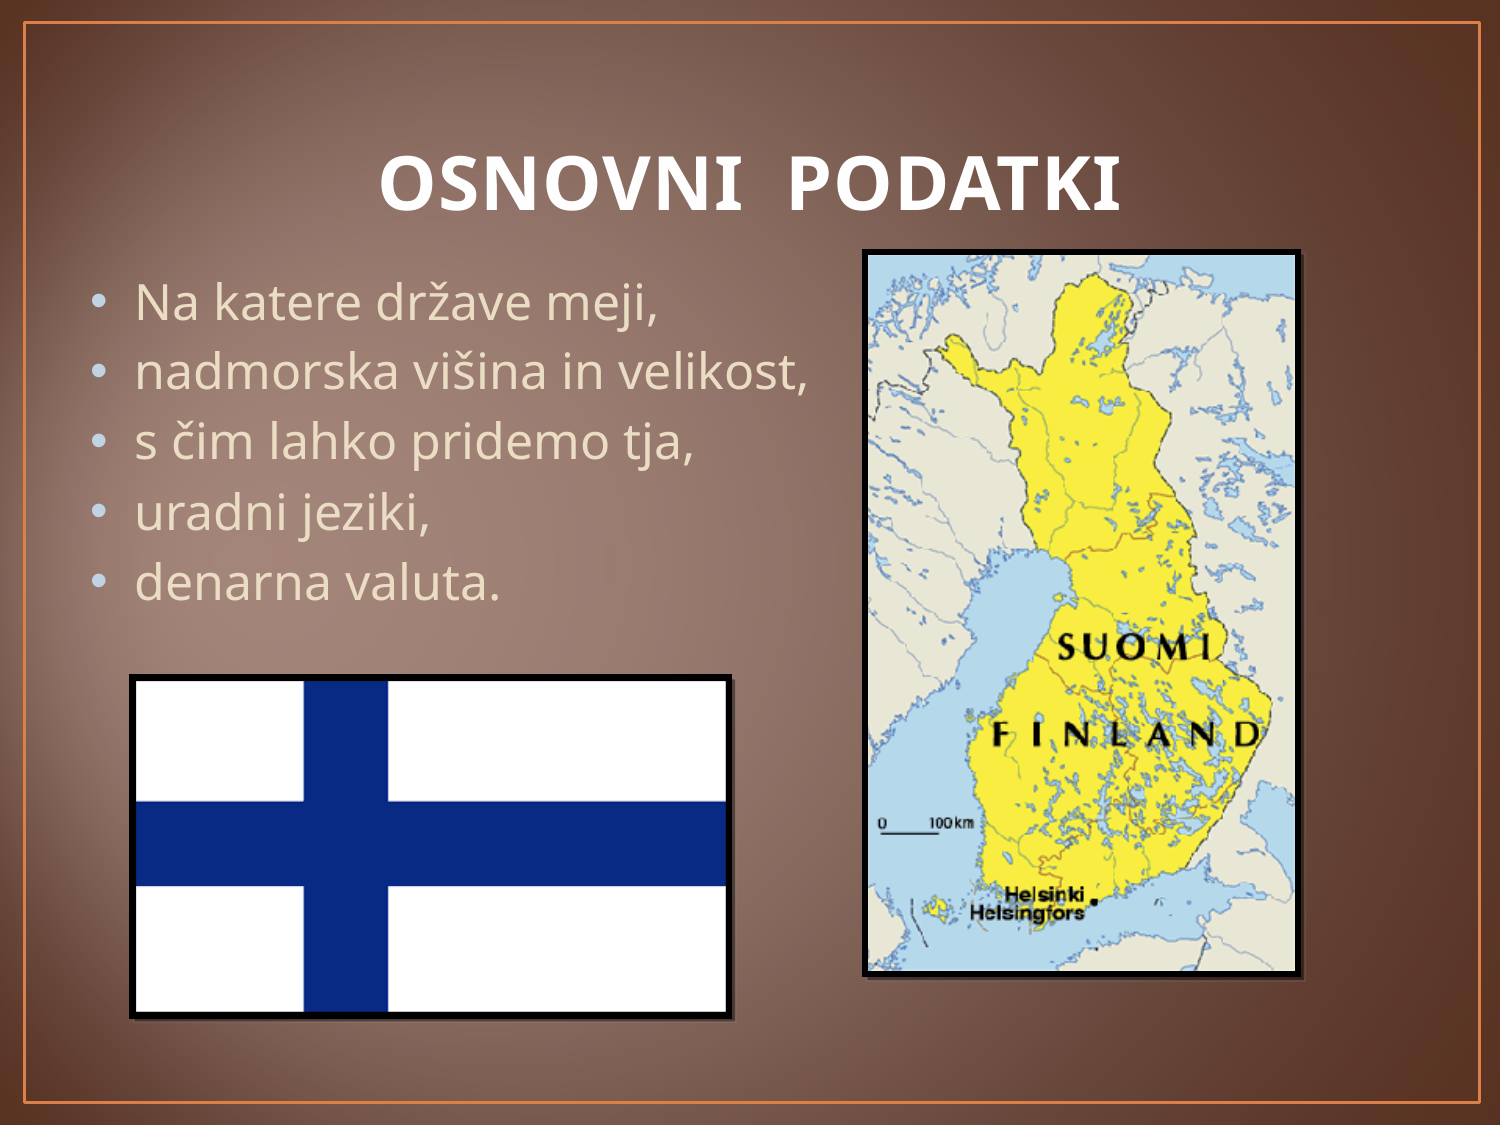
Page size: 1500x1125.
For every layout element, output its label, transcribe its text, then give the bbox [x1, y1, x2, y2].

picture [0, 0, 1500, 1125]
title OSNOVNI PODATKI [75, 45, 1425, 233]
list Na katere države meji, nadmorska višina in velikost, s čim lahko pridemo tja, uradni jeziki, denarna valuta. [75, 262, 1425, 1005]
